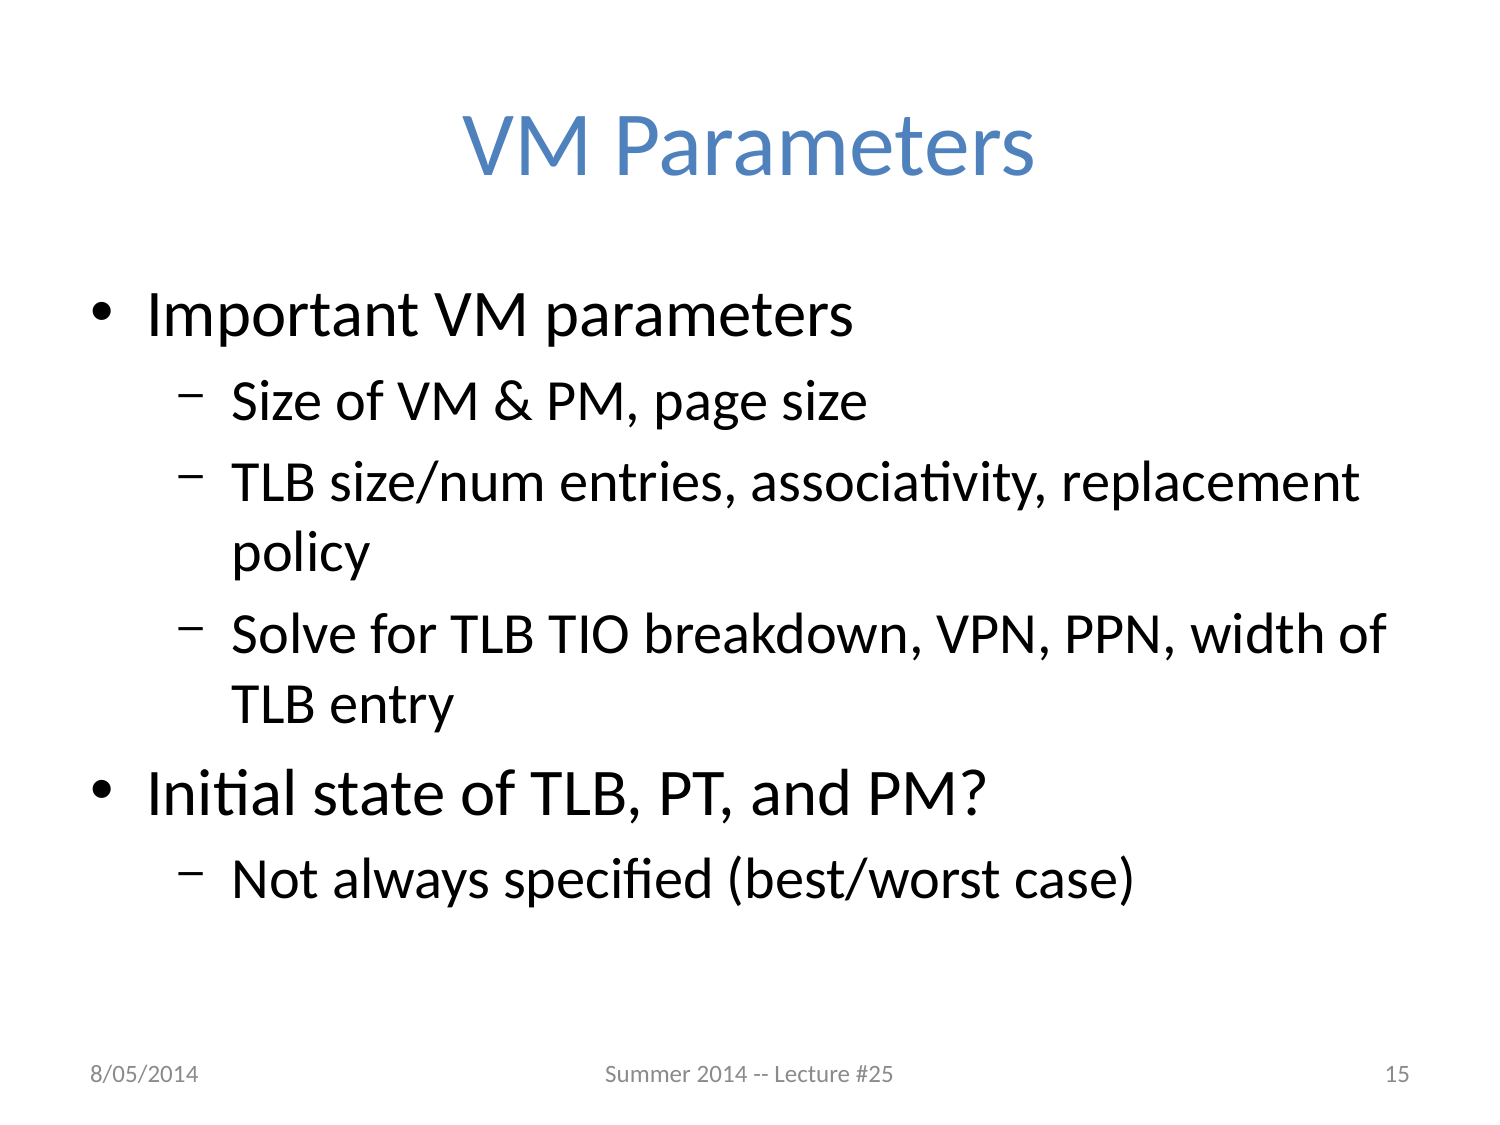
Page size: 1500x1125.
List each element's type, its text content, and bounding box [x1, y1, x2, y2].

slide_number 8/05/2014 [75, 1042, 425, 1103]
list Important VM parameters Size of VM & PM, page size TLB size/num entries, associativity, replacement policy Solve for TLB TIO breakdown, VPN, PPN, width of TLB entry Initial state of TLB, PT, and PM? Not always specified (best/worst case) [75, 262, 1425, 1073]
slide_number <number> [1074, 1042, 1425, 1103]
title VM Parameters [75, 45, 1425, 233]
footer Summer 2014 -- Lecture #25 [512, 1042, 988, 1103]
